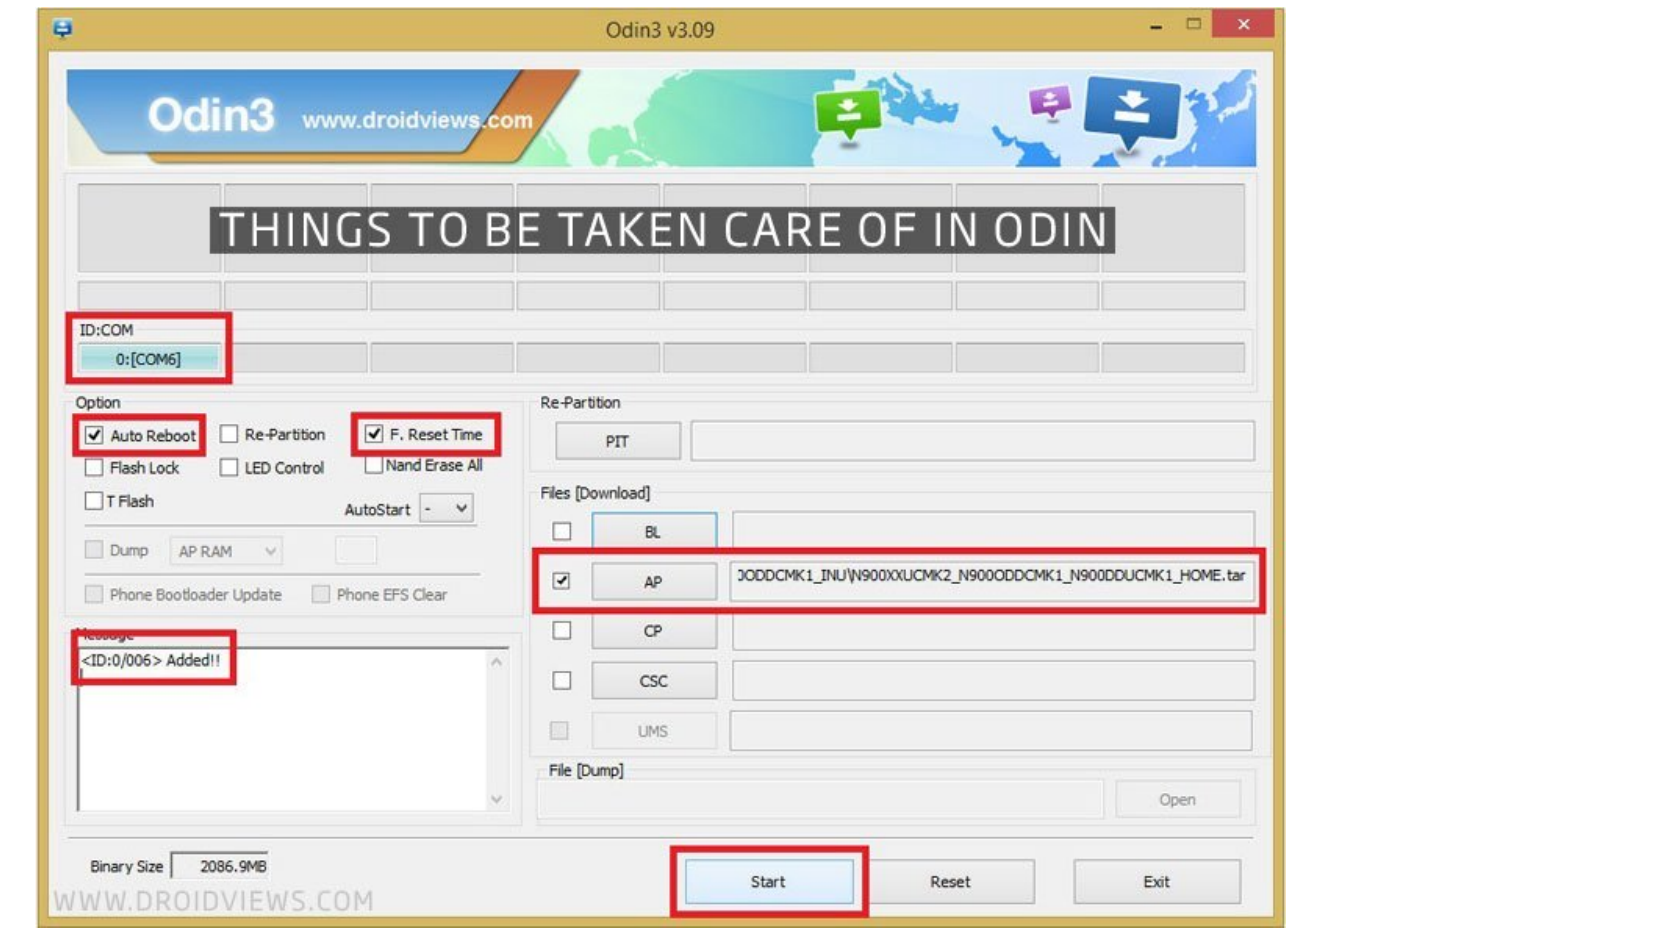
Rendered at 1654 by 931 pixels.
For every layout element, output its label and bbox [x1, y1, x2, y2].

picture [35, 7, 1286, 928]
